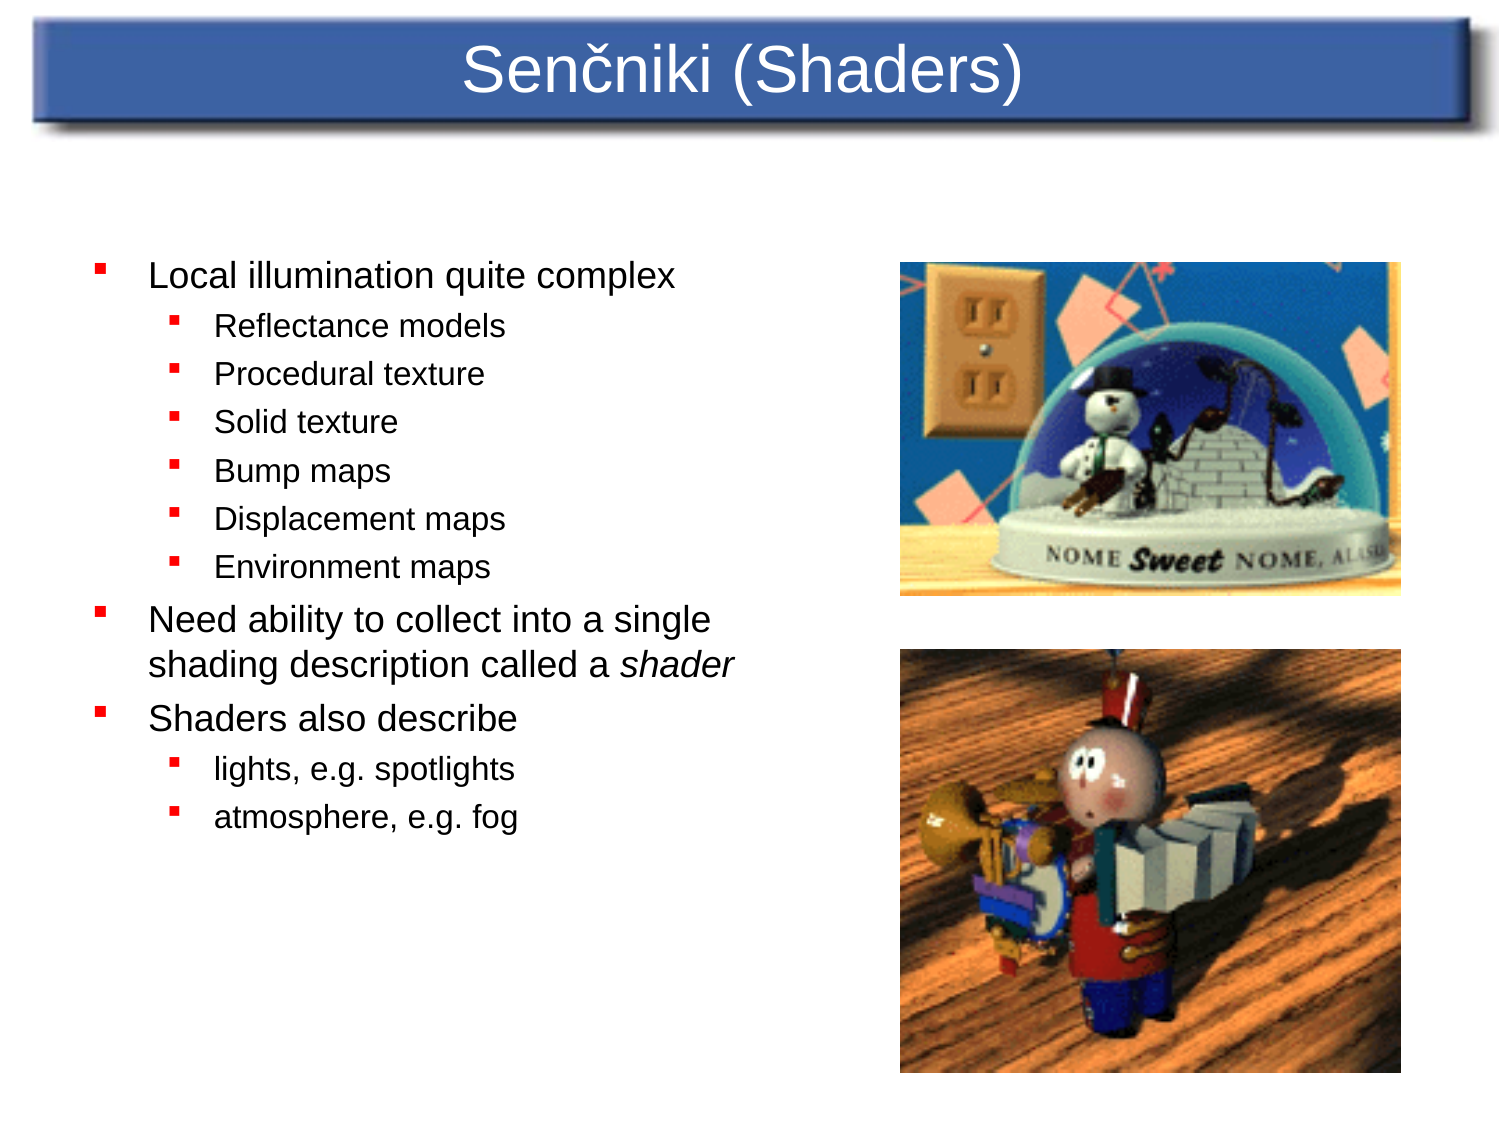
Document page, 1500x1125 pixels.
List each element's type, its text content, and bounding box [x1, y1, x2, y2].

picture [900, 262, 1401, 596]
title Senčniki (Shaders) [0, 18, 1487, 114]
picture [31, 14, 1499, 142]
list Local illumination quite complex Reflectance models Procedural texture Solid texture Bump maps Displacement maps Environment maps Need ability to collect into a single shading description called a shader Shaders also describe lights, e.g. spotlights atmosphere, e.g. fog [76, 243, 815, 919]
picture [900, 649, 1401, 1073]
